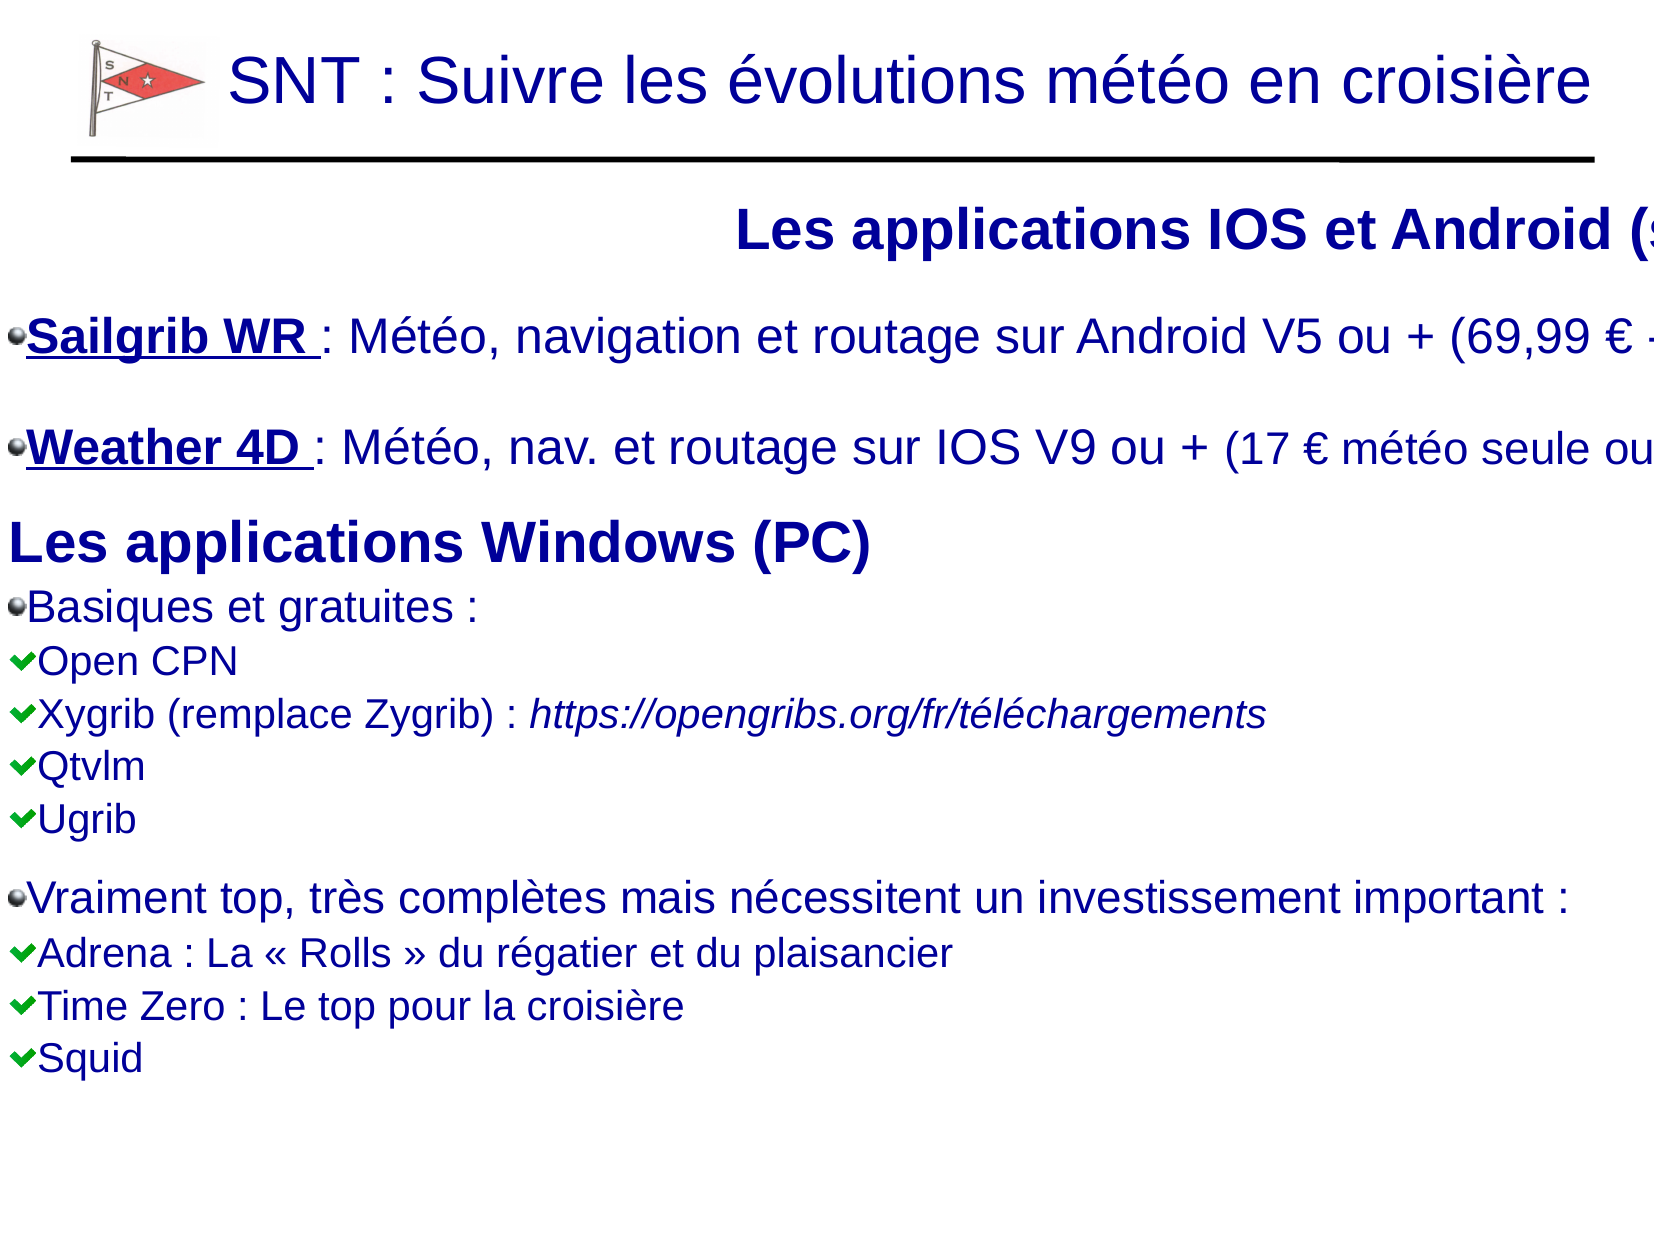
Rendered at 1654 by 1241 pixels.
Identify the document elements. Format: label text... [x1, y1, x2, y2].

text_box Les applications IOS et Android (smartphone ou tablette) Sailgrib WR : Météo, navigation et routage sur Android V5 ou + (69,99 € - 19,99 € météo seule – version gratuite limitée disponible) Weather 4D : Météo, nav. et routage sur IOS V9 ou + (17 € météo seule ou 39€ avec le routage + abonnement aux prévisions HD 38€ 12 mois) Les applications Windows (PC) Basiques et gratuites : Open CPN Xygrib (remplace Zygrib) : https://opengribs.org/fr/téléchargements Qtvlm Ugrib Vraiment top, très complètes mais nécessitent un investissement important : Adrena : La « Rolls » du régatier et du plaisancier Time Zero : Le top pour la croisière Squid [0, 188, 1654, 1237]
text_box SNT : Suivre les évolutions météo en croisière [212, 35, 1610, 126]
